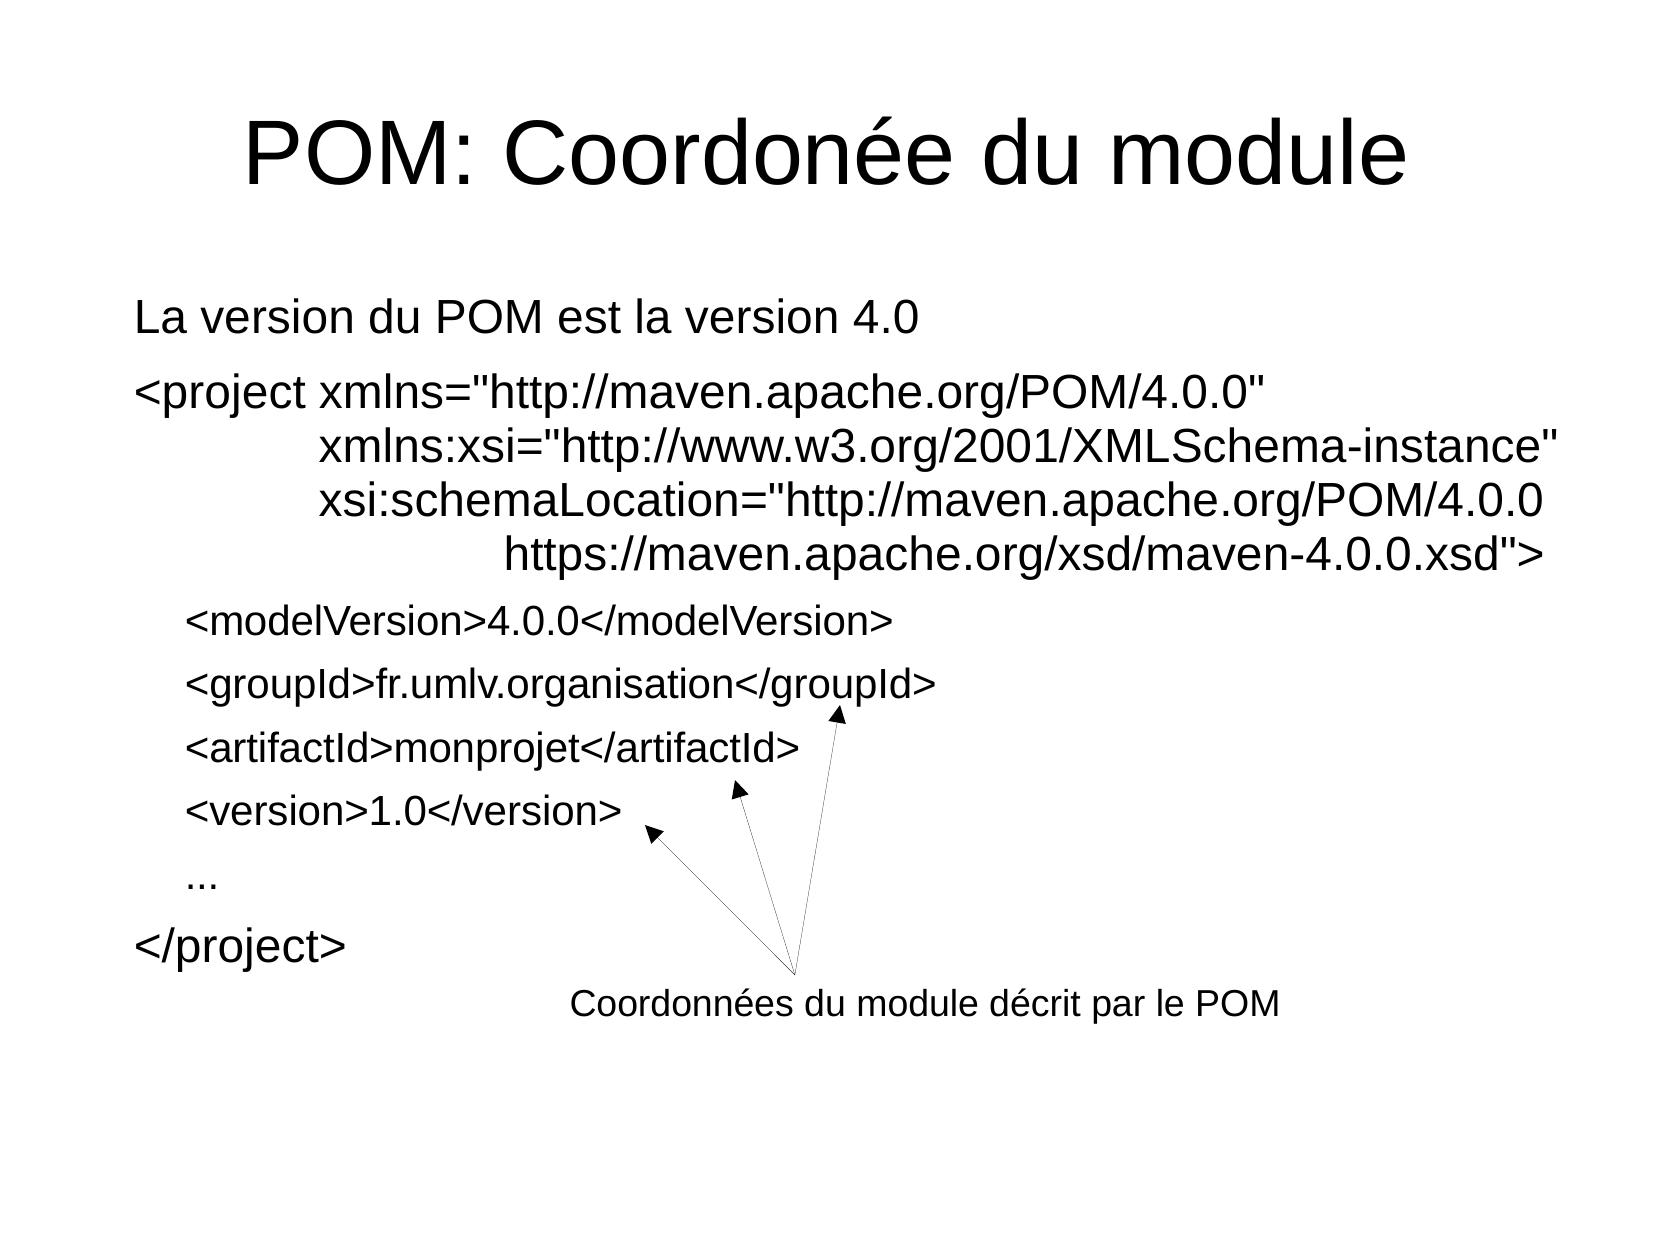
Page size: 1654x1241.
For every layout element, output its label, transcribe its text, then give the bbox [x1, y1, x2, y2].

title POM: Coordonée du module [82, 49, 1571, 257]
list La version du POM est la version 4.0 <project xmlns="http://maven.apache.org/POM/4.0.0" xmlns:xsi="http://www.w3.org/2001/XMLSchema-instance" xsi:schemaLocation="http://maven.apache.org/POM/4.0.0 https://maven.apache.org/xsd/maven-4.0.0.xsd"> <modelVersion>4.0.0</modelVersion> <groupId>fr.umlv.organisation</groupId> <artifactId>monprojet</artifactId> <version>1.0</version> ... </project> [82, 290, 1571, 1010]
text_box Coordonnées du module décrit par le POM [554, 975, 1306, 1032]
